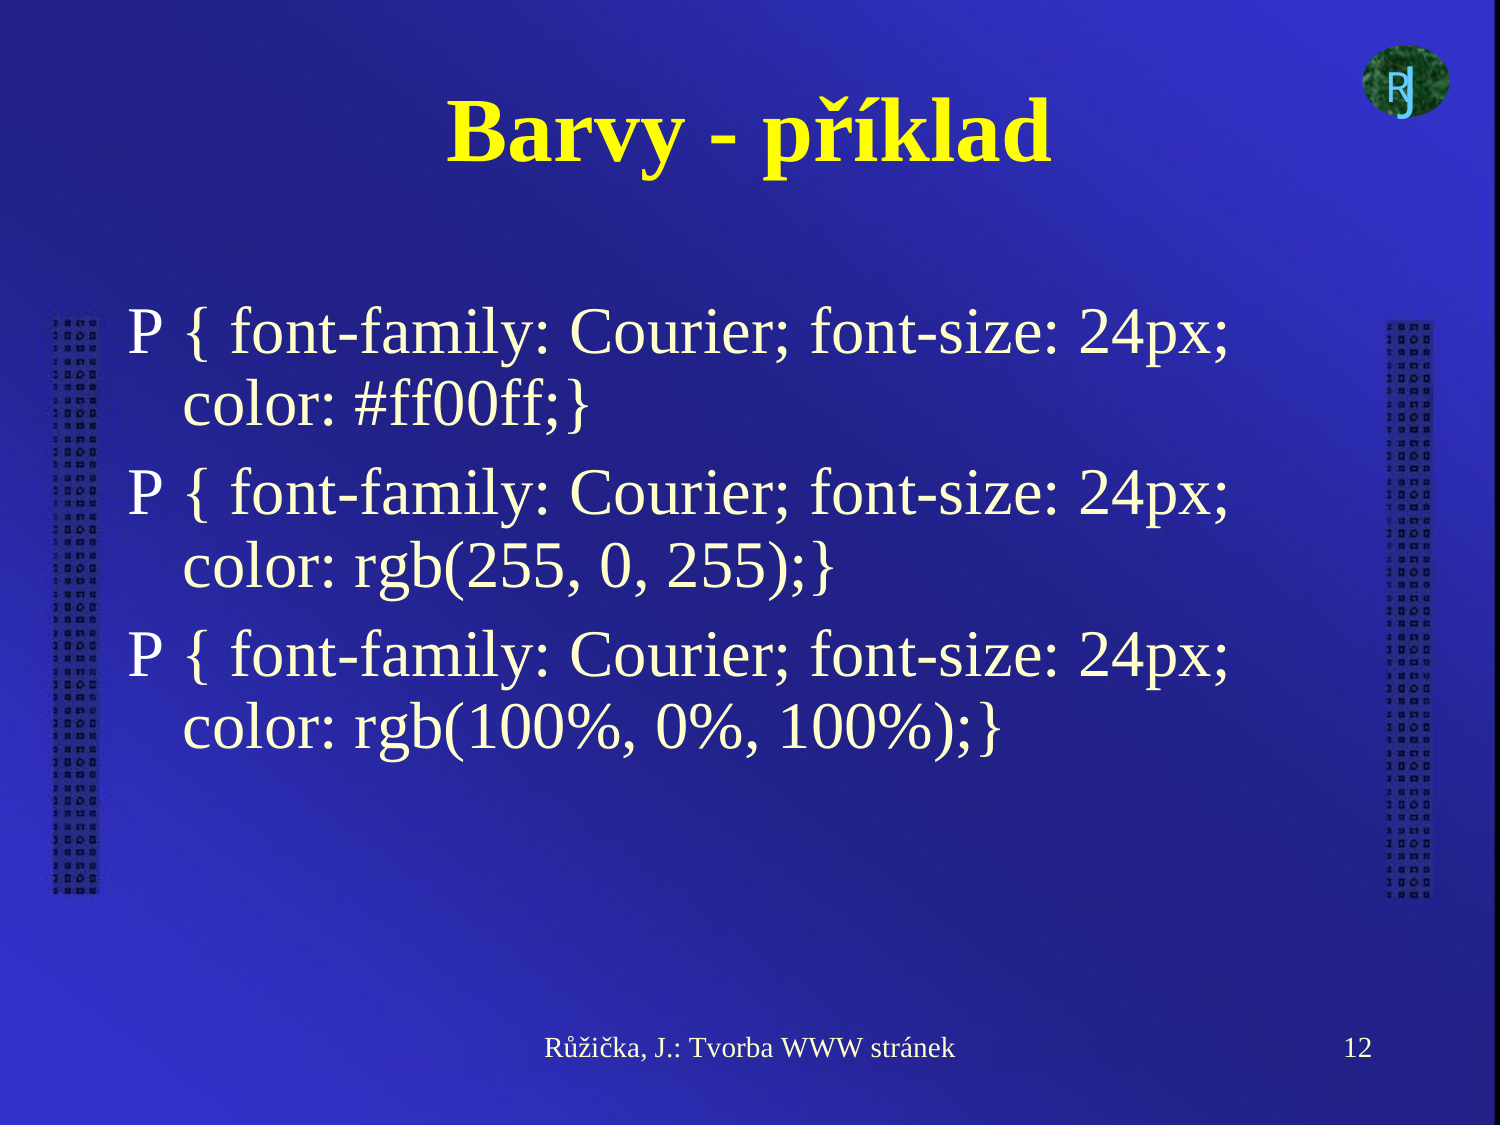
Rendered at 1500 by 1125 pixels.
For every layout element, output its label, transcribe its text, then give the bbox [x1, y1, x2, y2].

list P { font-family: Courier; font-size: 24px; color: #ff00ff;} P { font-family: Courier; font-size: 24px; color: rgb(255, 0, 255);} P { font-family: Courier; font-size: 24px; color: rgb(100%, 0%, 100%);} [112, 287, 1388, 1005]
text_box [1362, 61, 1370, 102]
text_box J [1388, 39, 1450, 128]
text_box R [1370, 50, 1432, 116]
title Barvy - příklad [112, 37, 1388, 225]
text_box 1 [1074, 1025, 1388, 1101]
text_box Růžička, J.: Tvorba WWW stránek [512, 1025, 988, 1101]
picture [0, 0, 1500, 1125]
